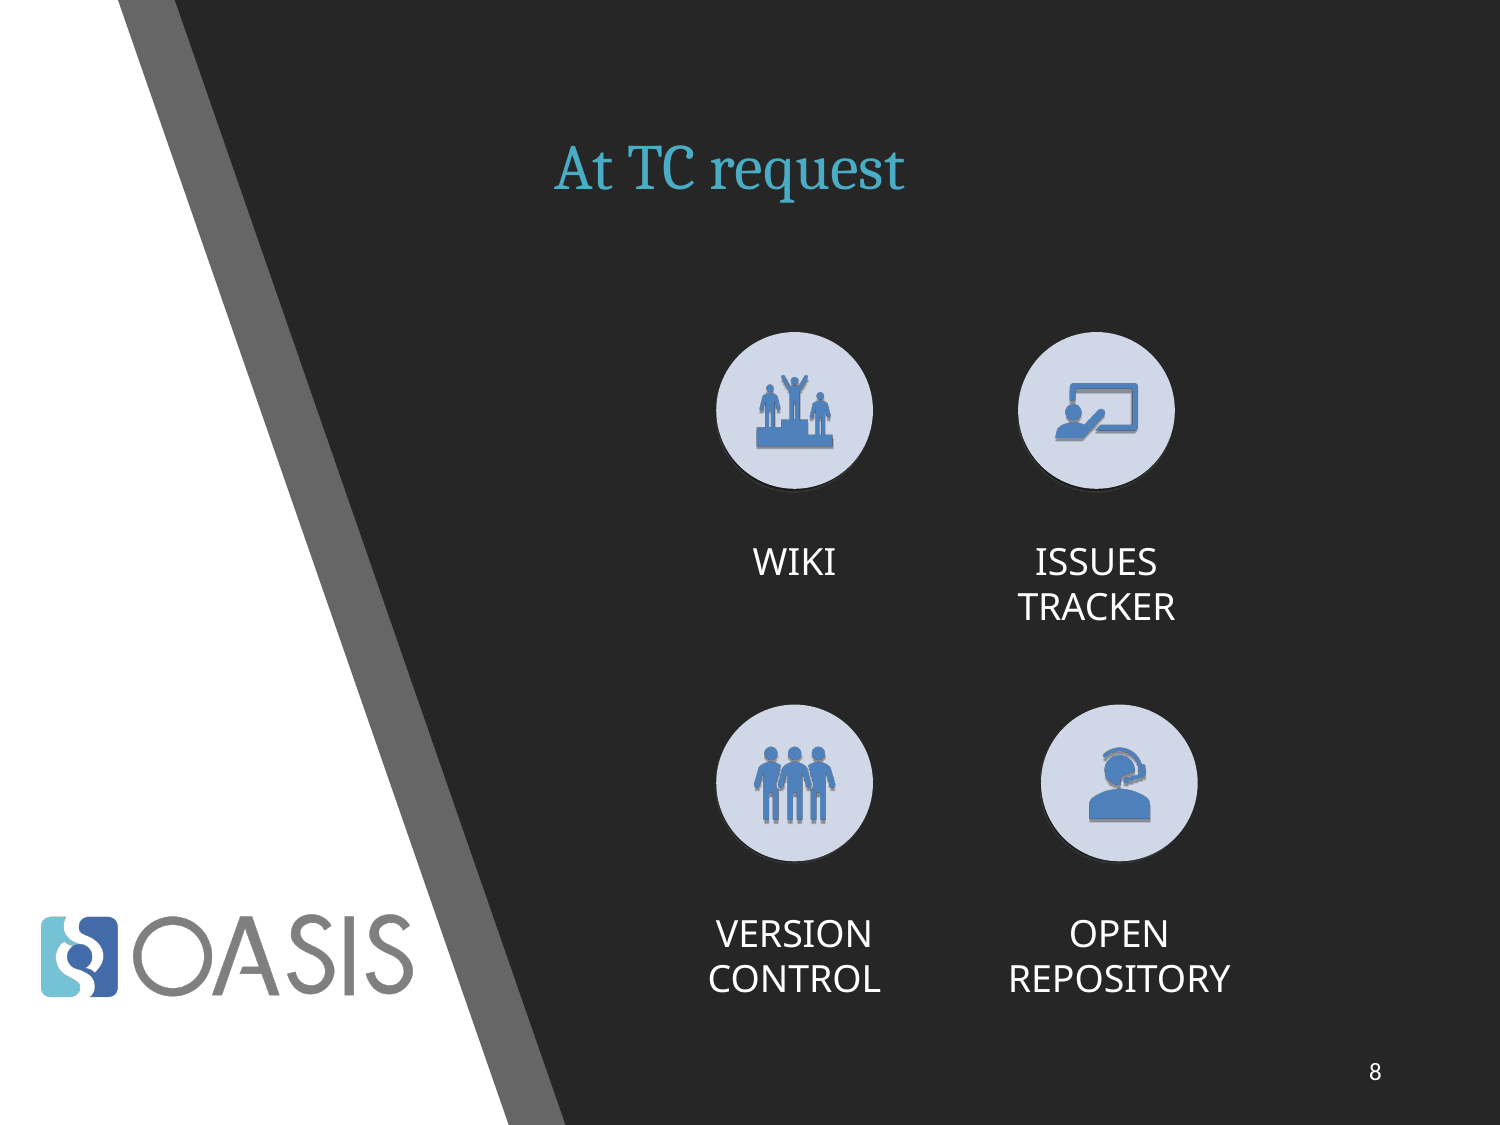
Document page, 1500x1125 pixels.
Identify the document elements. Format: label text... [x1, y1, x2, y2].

text_box Wiki [666, 537, 924, 641]
slide_number <number> [1059, 1042, 1397, 1103]
text_box Issues Tracker [968, 537, 1225, 641]
text_box [0, 0, 1500, 1125]
picture [15, 908, 438, 1002]
title At TC request [539, 59, 1421, 278]
text_box Open Repository [990, 910, 1248, 1013]
text_box Version Control [643, 910, 946, 1013]
